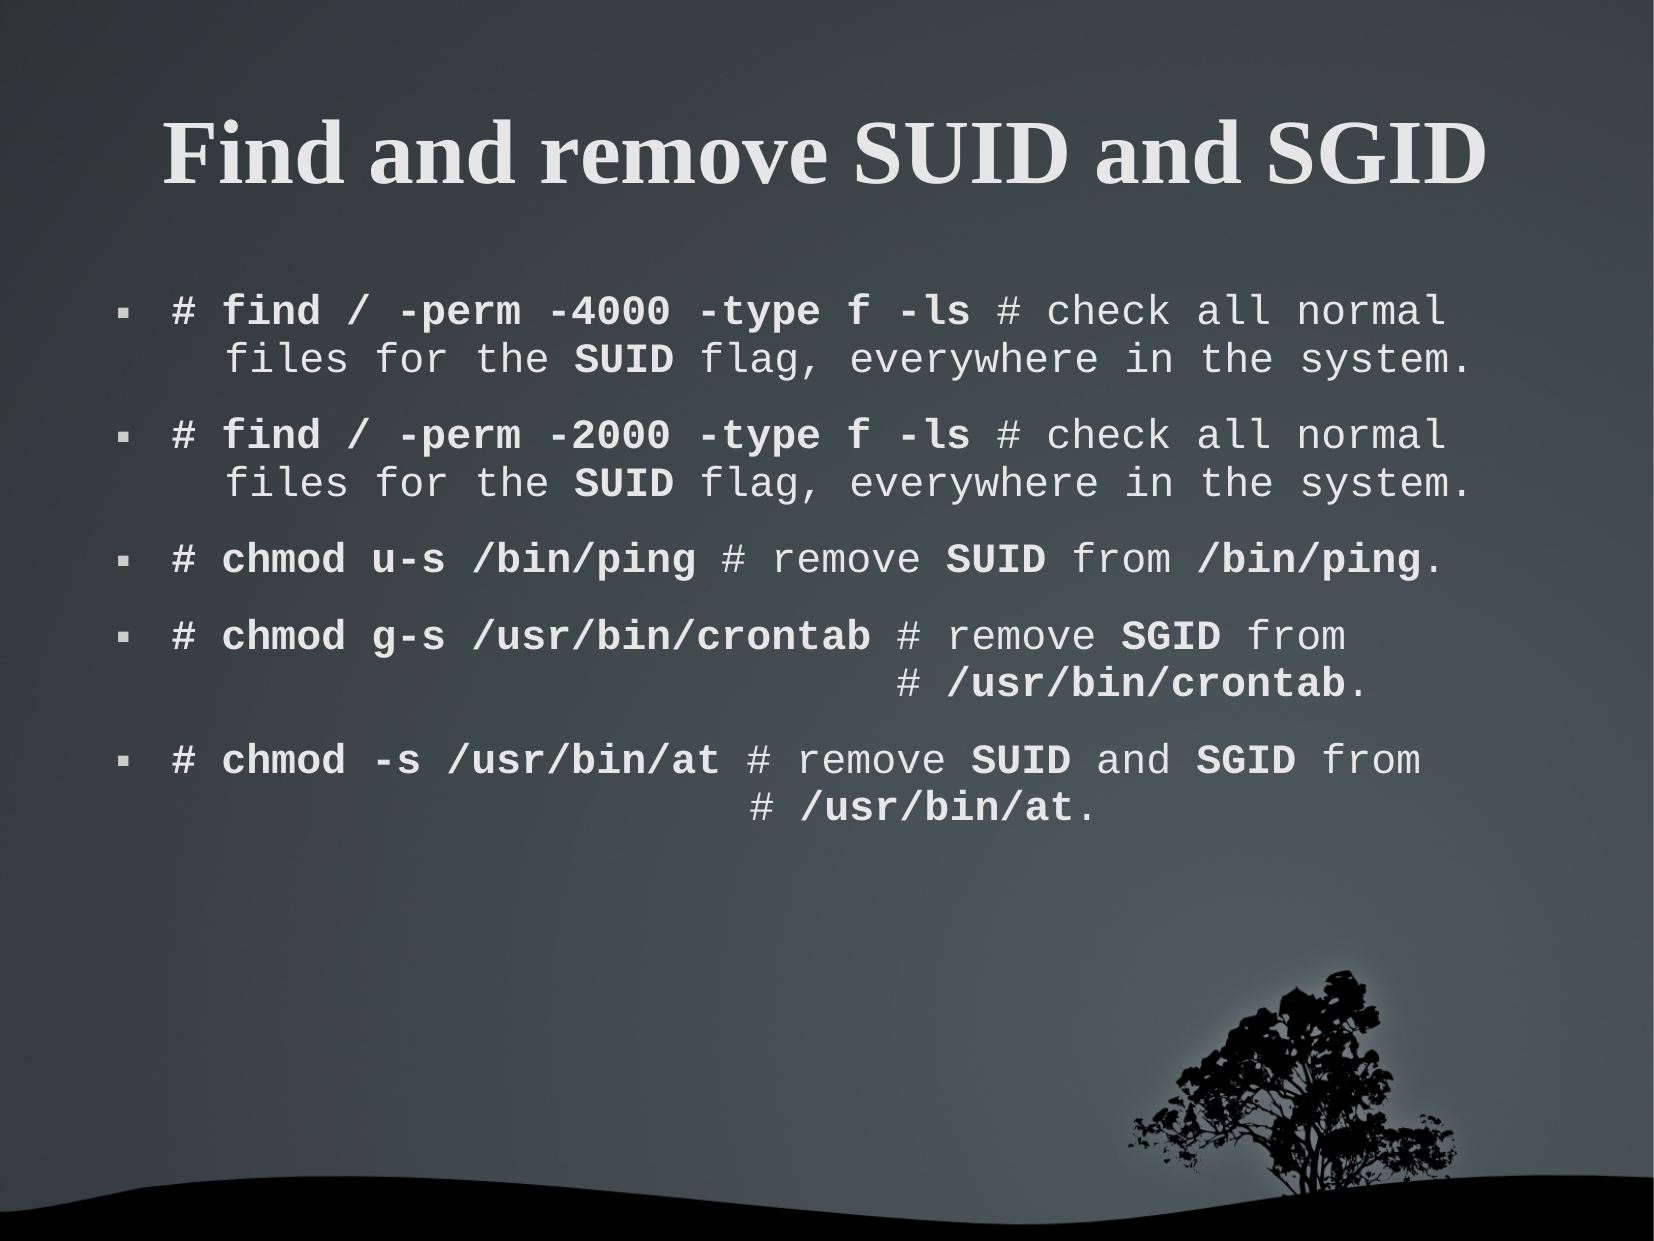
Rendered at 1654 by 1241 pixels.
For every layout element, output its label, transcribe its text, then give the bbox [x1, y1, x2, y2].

title Find and remove SUID and SGID [82, 33, 1571, 273]
list # find / -perm -4000 -type f -ls # check all normal files for the SUID flag, everywhere in the system. # find / -perm -2000 -type f -ls # check all normal files for the SUID flag, everywhere in the system. # chmod u-s /bin/ping # remove SUID from /bin/ping. # chmod g-s /usr/bin/crontab # remove SGID from # /usr/bin/crontab. # chmod -s /usr/bin/at # remove SUID and SGID from # /usr/bin/at. [82, 290, 1571, 1156]
picture [0, 0, 1654, 1241]
